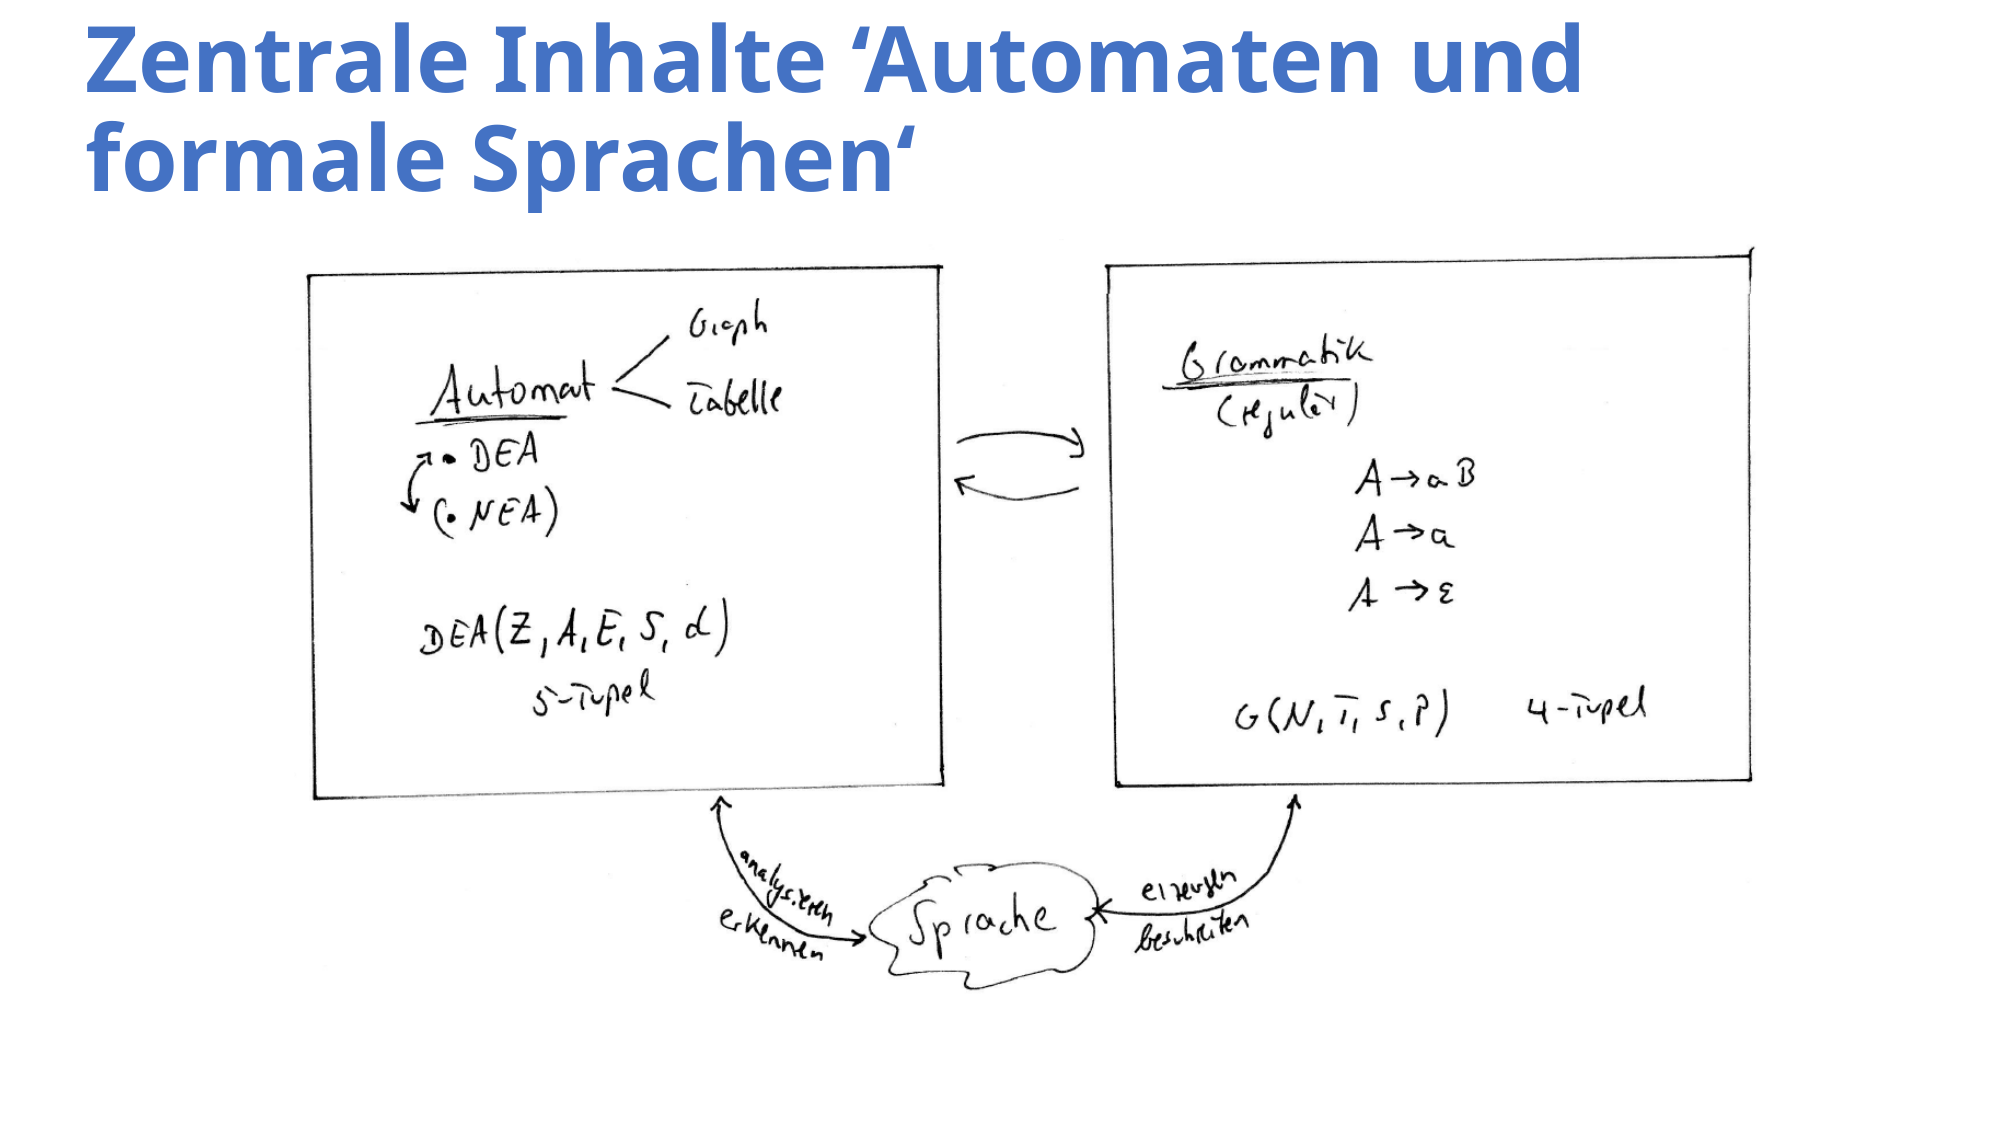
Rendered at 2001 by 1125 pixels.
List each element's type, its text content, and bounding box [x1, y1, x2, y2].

title Zentrale Inhalte ‘Automaten und formale Sprachen‘ [70, 0, 1985, 225]
picture [294, 239, 1762, 997]
